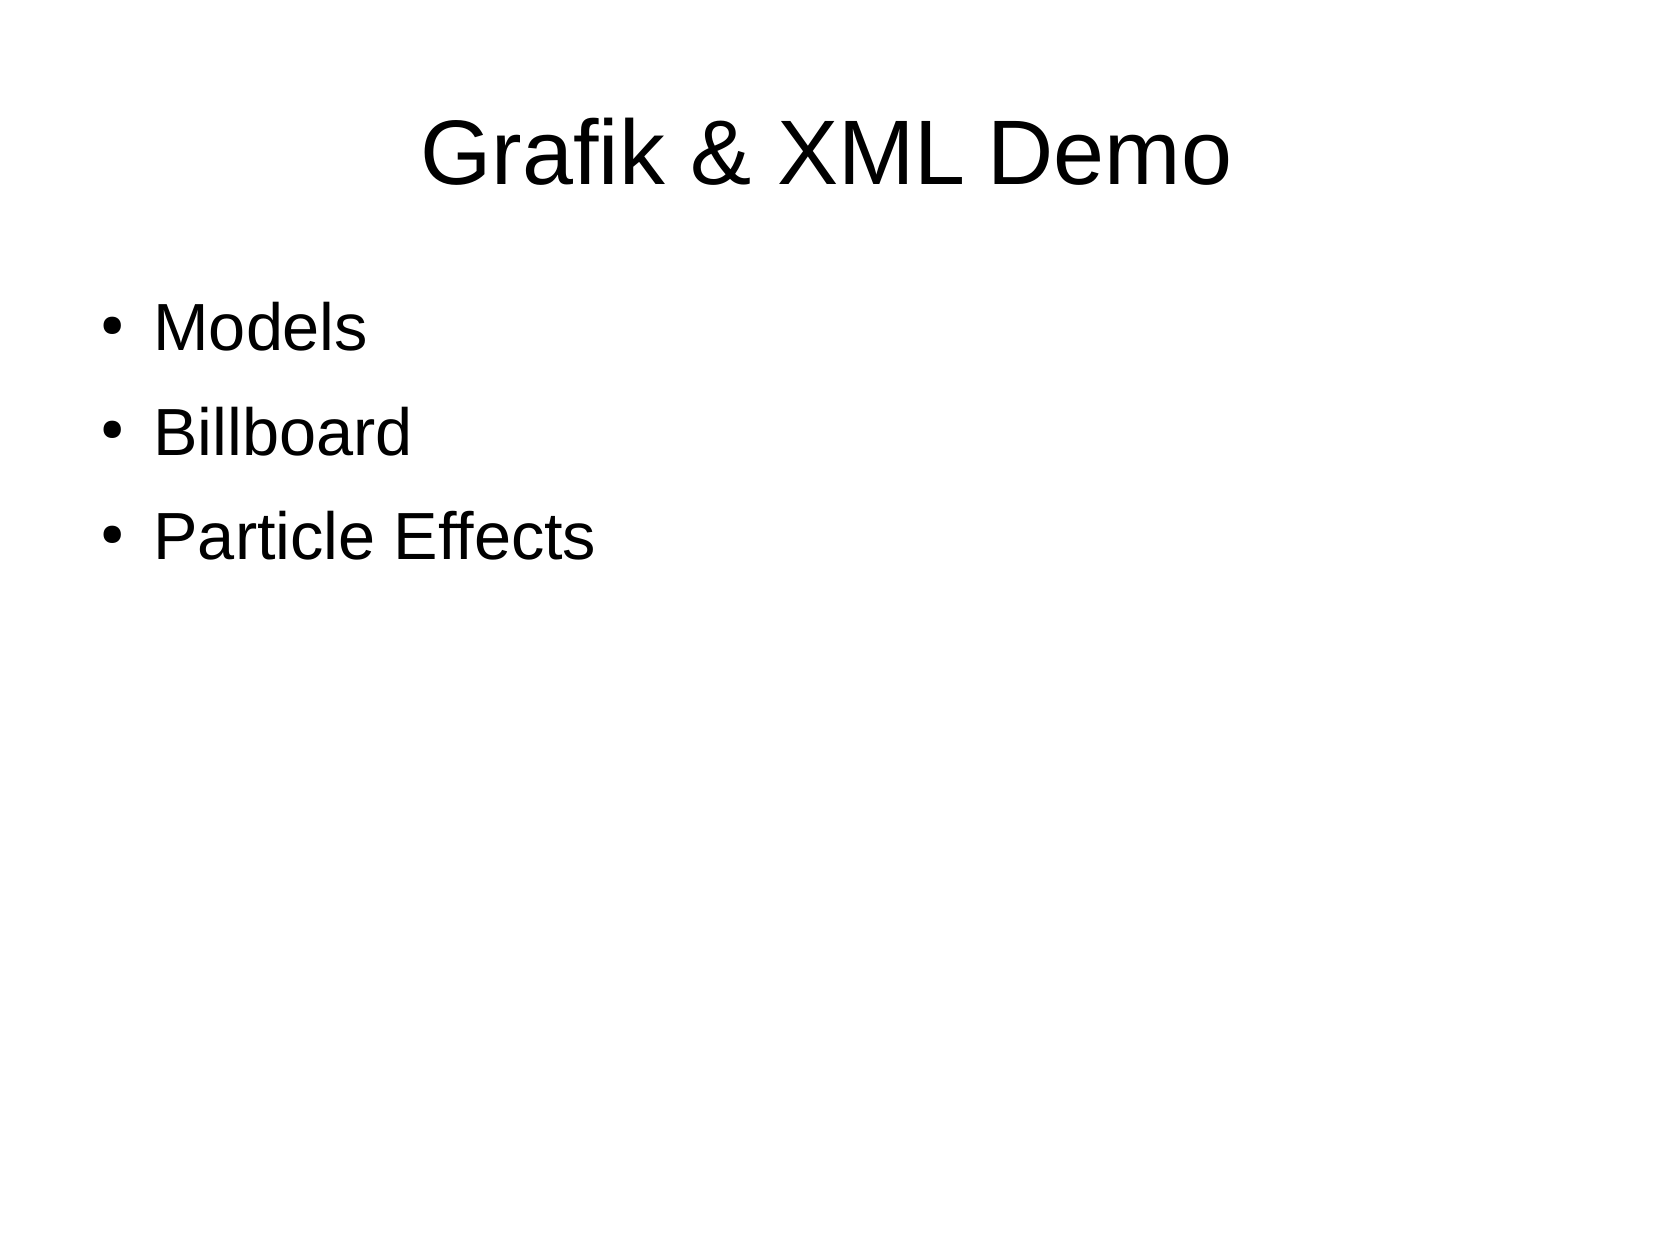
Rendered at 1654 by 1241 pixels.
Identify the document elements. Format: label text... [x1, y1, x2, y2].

list Models Billboard Particle Effects [82, 290, 1571, 1109]
title Grafik & XML Demo [82, 49, 1571, 257]
